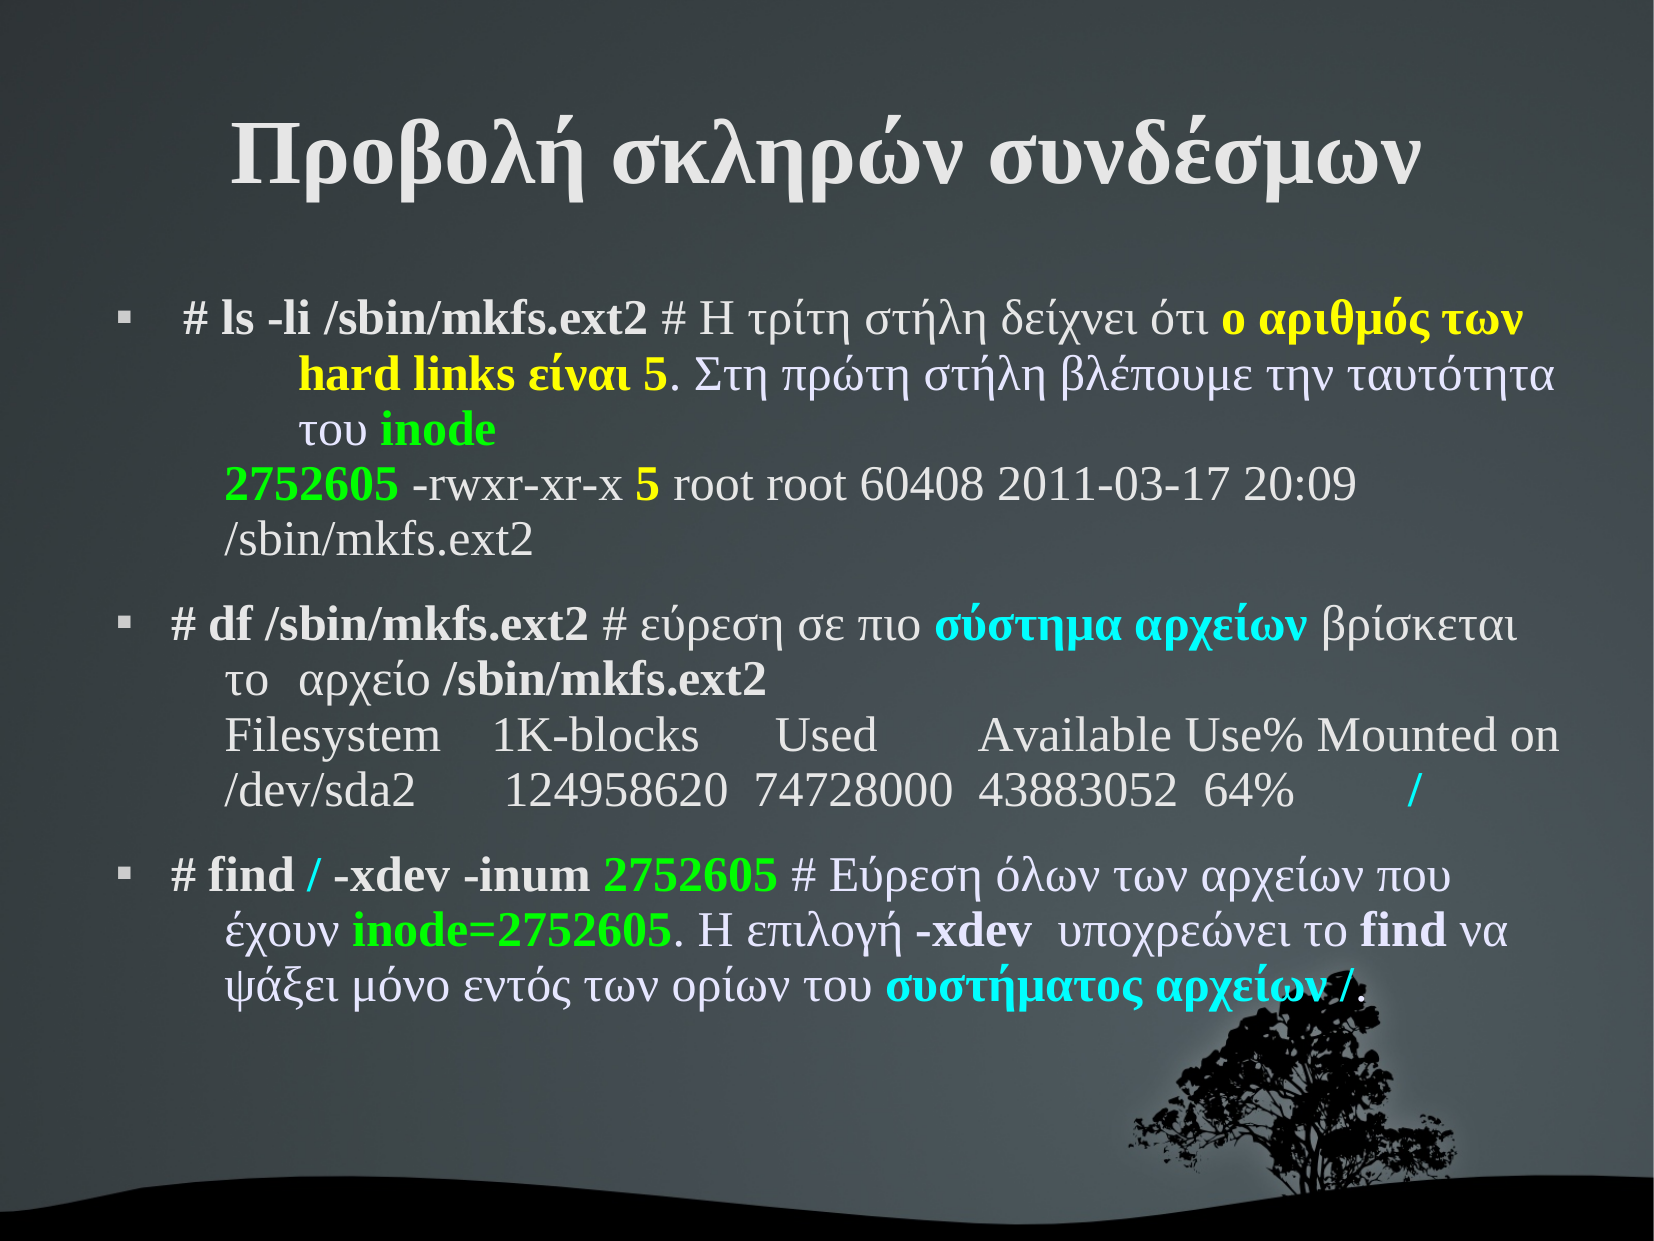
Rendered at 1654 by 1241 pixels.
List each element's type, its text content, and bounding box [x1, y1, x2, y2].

list # ls -li /sbin/mkfs.ext2 # Η τρίτη στήλη δείχνει ότι ο αριθμός των hard links είναι 5. Στη πρώτη στήλη βλέπουμε την ταυτότητα του inode 2752605 -rwxr-xr-x 5 root root 60408 2011-03-17 20:09 /sbin/mkfs.ext2 # df /sbin/mkfs.ext2 # εύρεση σε πιο σύστημα αρχείων βρίσκεται το αρχείο /sbin/mkfs.ext2 Filesystem 1K-blocks Used Available Use% Mounted on /dev/sda2 124958620 74728000 43883052 64% / # find / -xdev -inum 2752605 # Εύρεση όλων των αρχείων που έχουν inode=2752605. Η επιλογή -xdev υποχρεώνει το find να ψάξει μόνο εντός των ορίων του συστήματος αρχείων /. [82, 290, 1571, 1184]
picture [0, 0, 1654, 1241]
title Προβολή σκληρών συνδέσμων [82, 49, 1571, 257]
